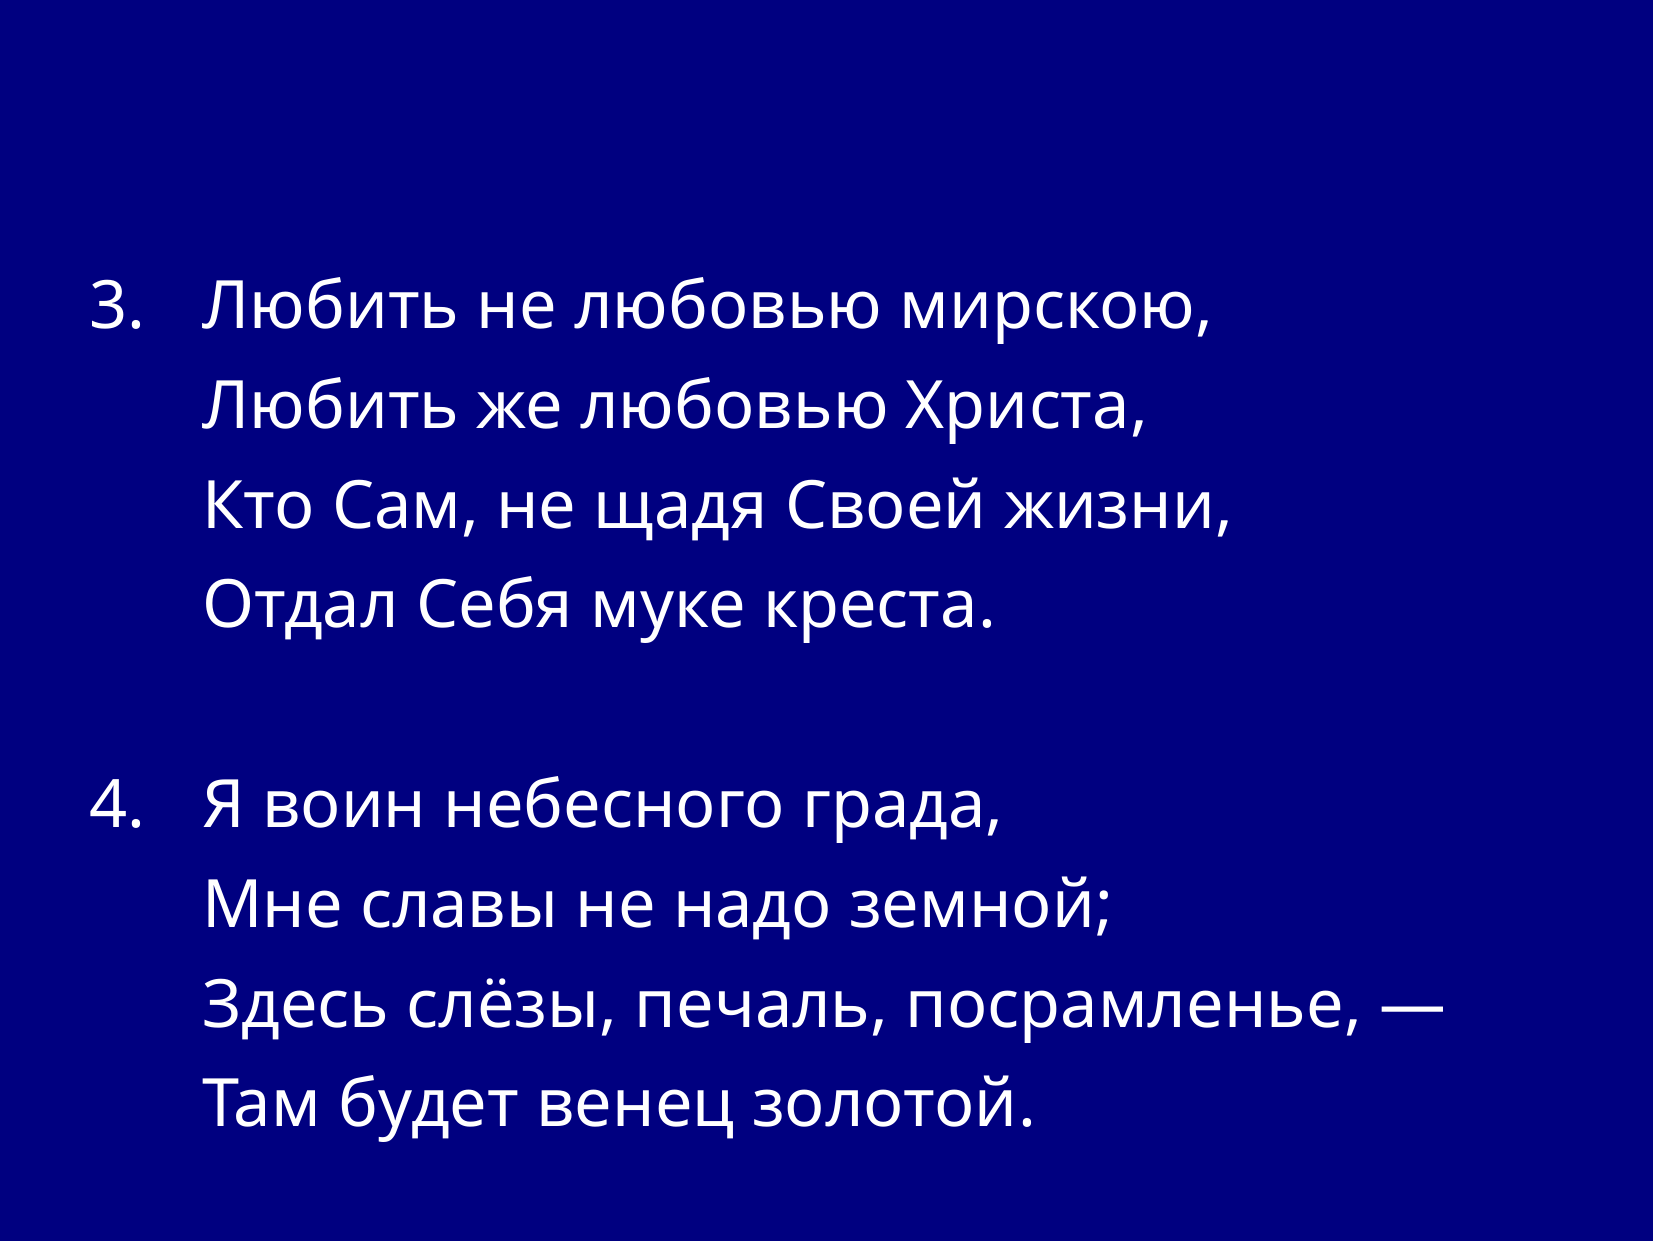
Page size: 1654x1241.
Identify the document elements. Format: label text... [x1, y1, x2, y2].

text_box 3. Любить не любовью мирскою, Любить же любовью Христа, Кто Сам, не щадя Своей жизни, Отдал Себя муке креста. 4. Я воин небесного града, Мне славы не надо земной; Здесь слёзы, печаль, посрамленье, — Там будет венец золотой. [75, 150, 1576, 1163]
